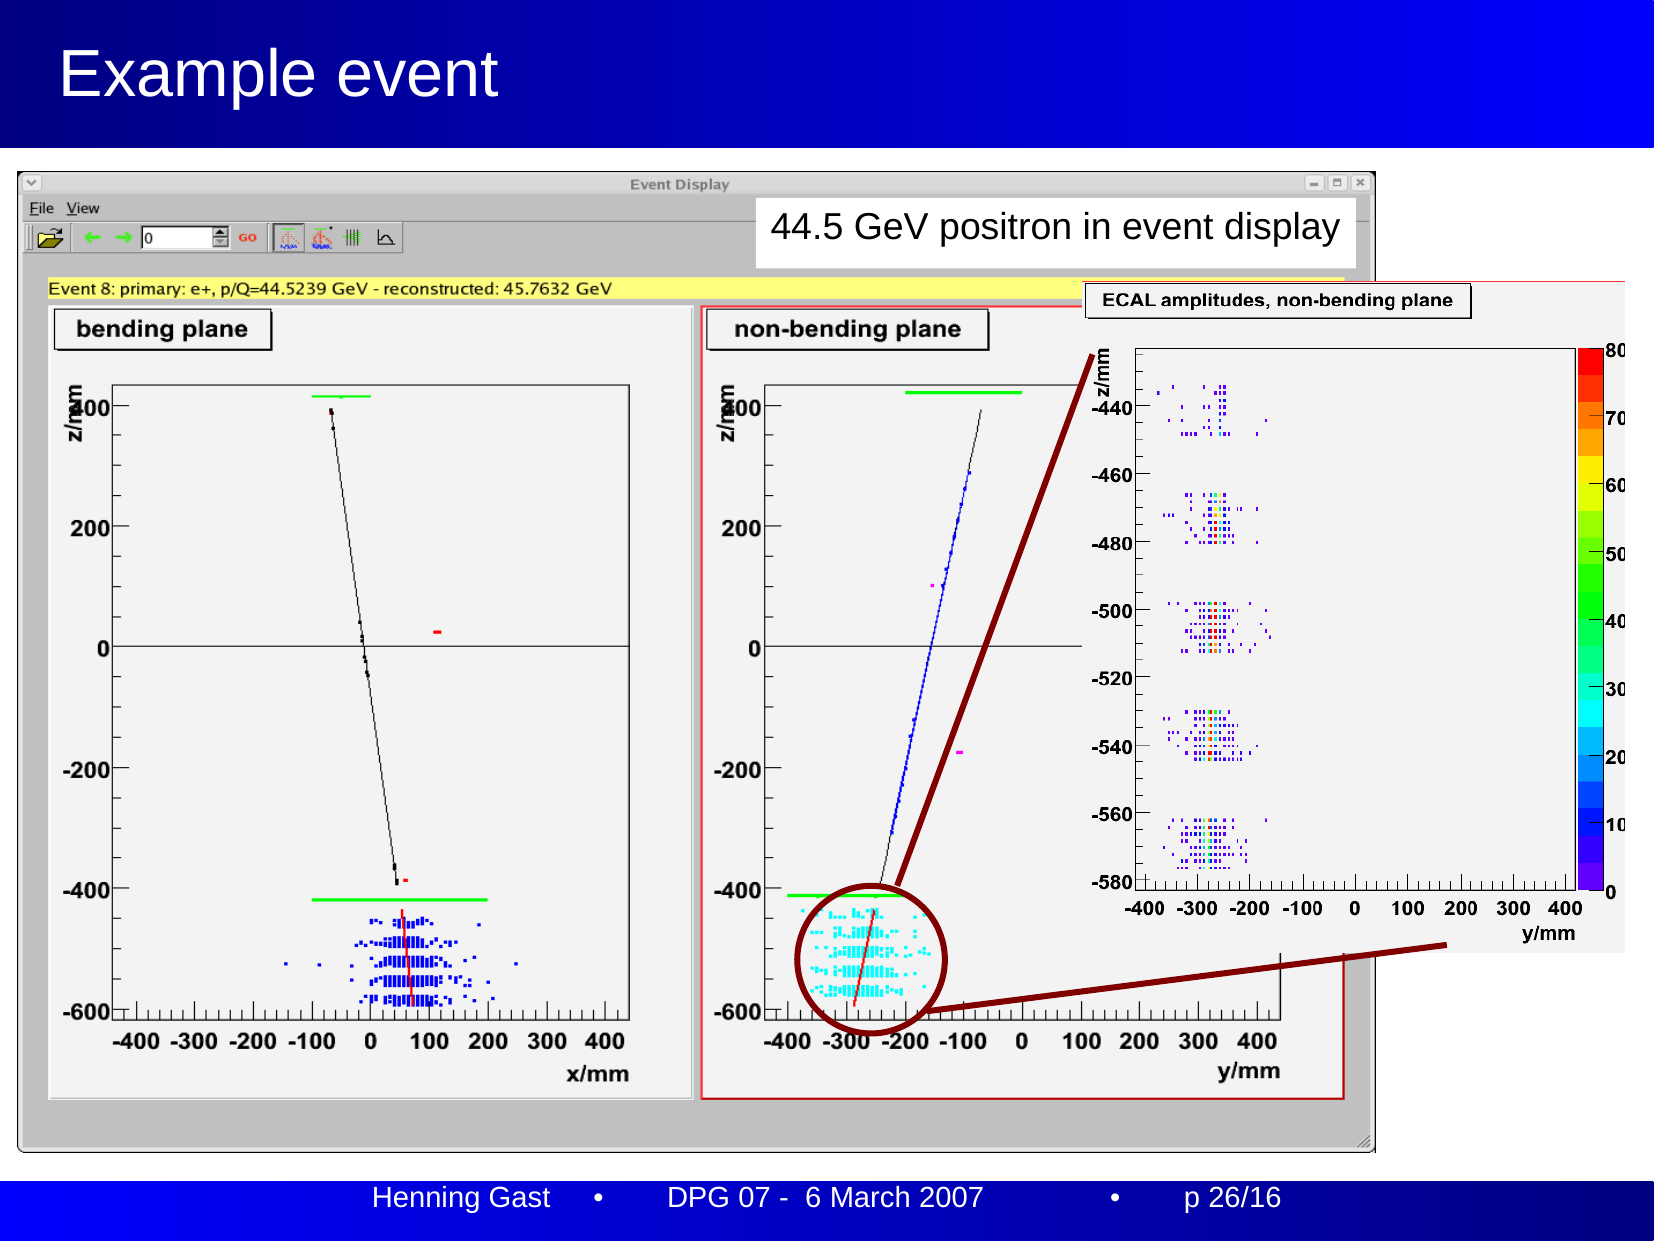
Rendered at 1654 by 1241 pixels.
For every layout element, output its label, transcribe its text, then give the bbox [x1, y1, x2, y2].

picture [17, 171, 1625, 1153]
title Example event [0, 0, 1654, 148]
picture [801, 889, 941, 1030]
text_box 44.5 GeV positron in event display [755, 197, 1356, 269]
